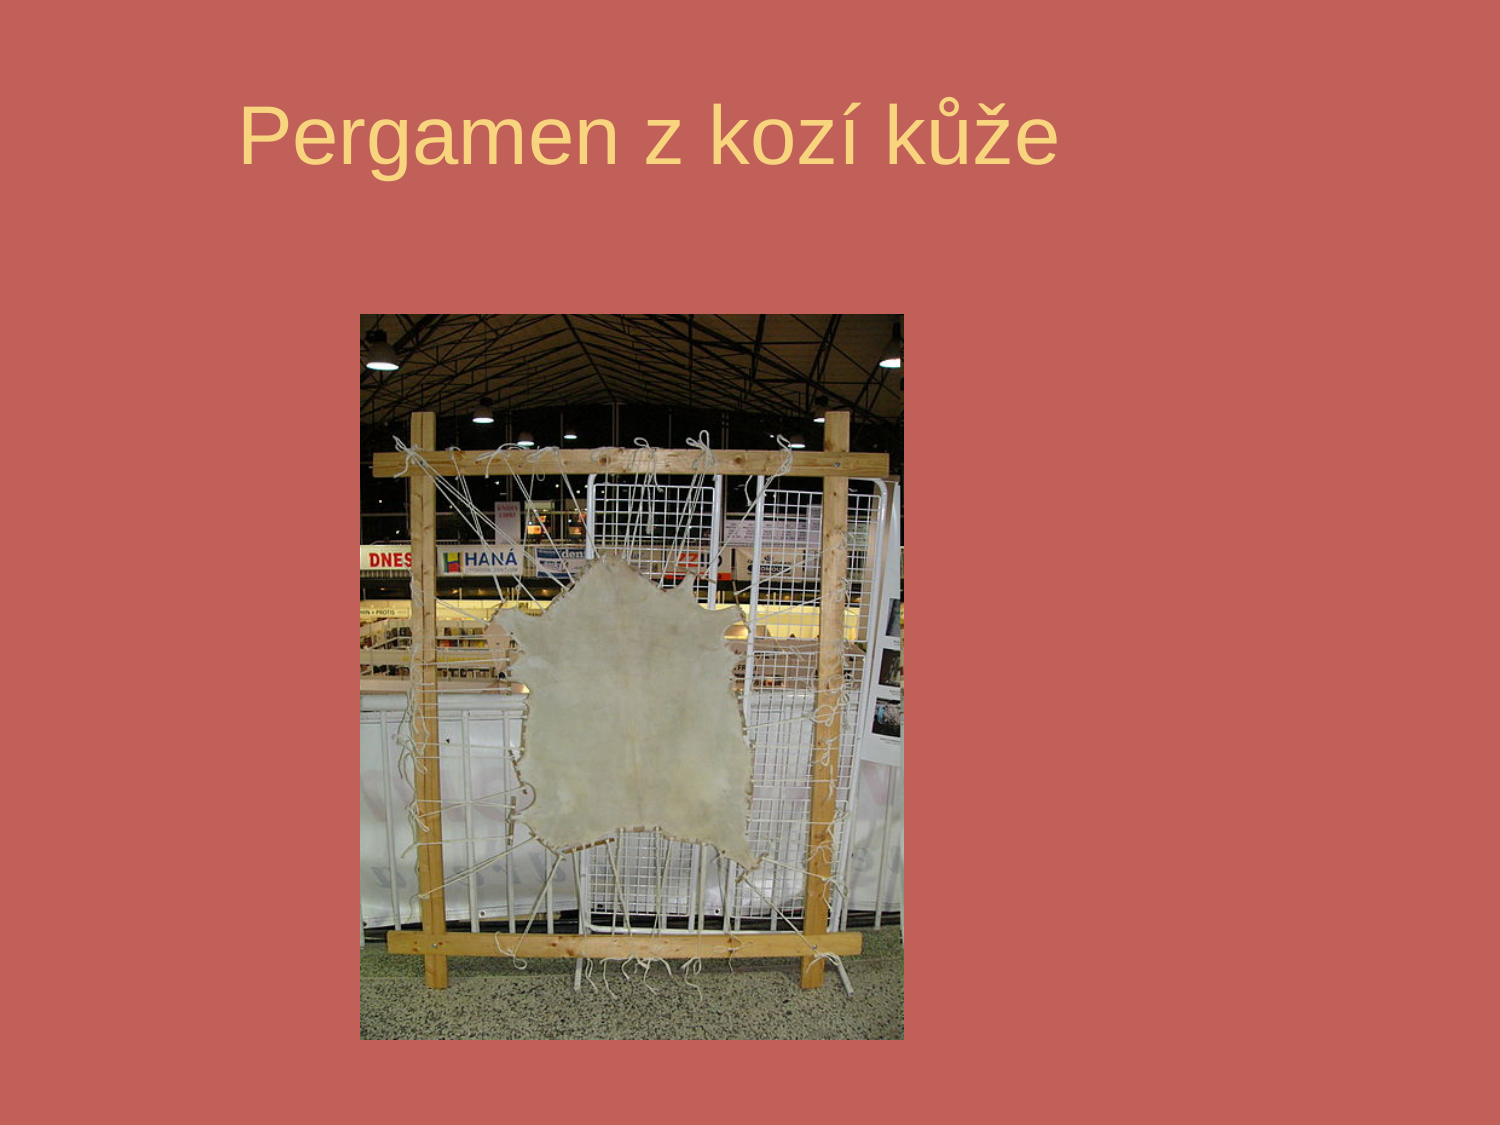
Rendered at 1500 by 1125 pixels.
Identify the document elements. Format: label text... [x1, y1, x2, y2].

picture [360, 314, 904, 1040]
title Pergamen z kozí kůže [35, 37, 1263, 225]
